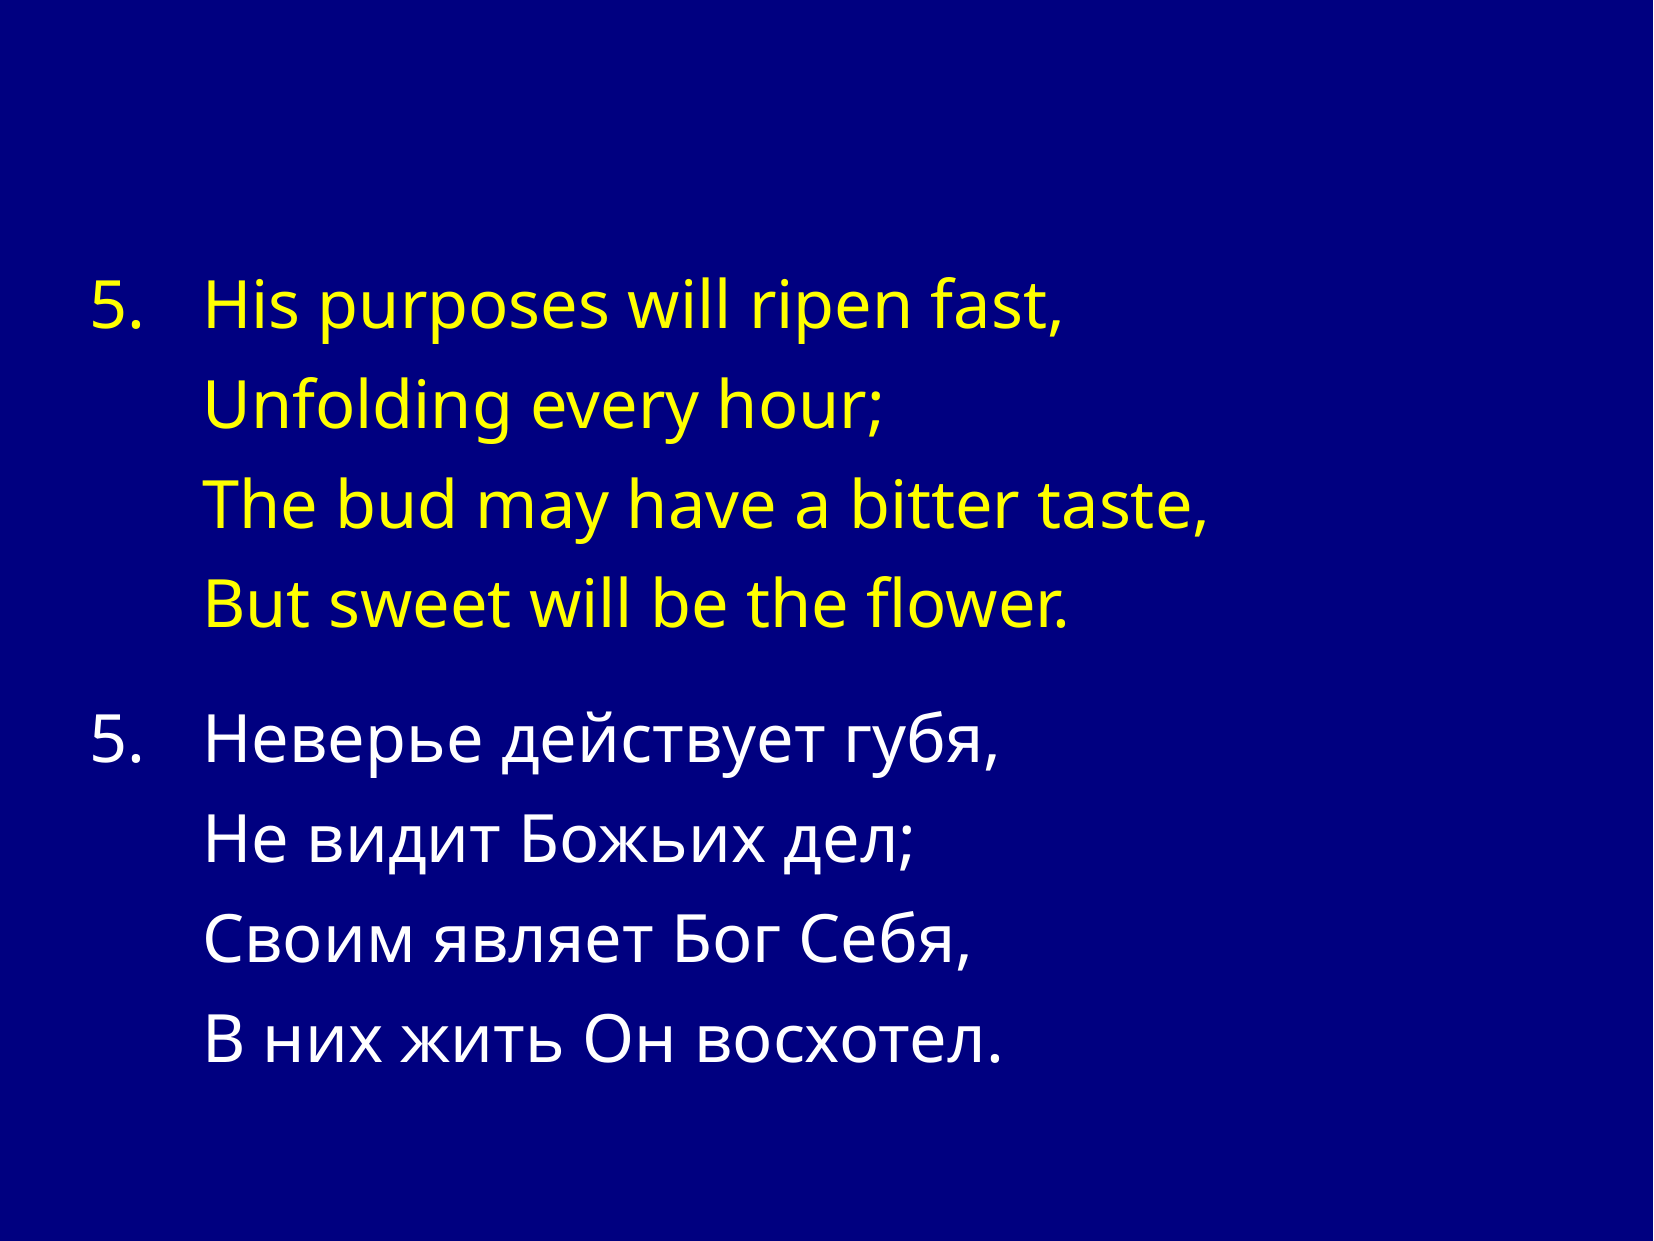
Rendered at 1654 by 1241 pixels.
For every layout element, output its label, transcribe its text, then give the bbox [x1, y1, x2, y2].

text_box 5. Неверье действует губя, Не видит Божьих дел; Своим являет Бог Себя, В них жить Он восхотел. [75, 675, 1576, 1163]
text_box 5. His purposes will ripen fast, Unfolding every hour; The bud may have a bitter taste, But sweet will be the flower. [75, 150, 1576, 638]
